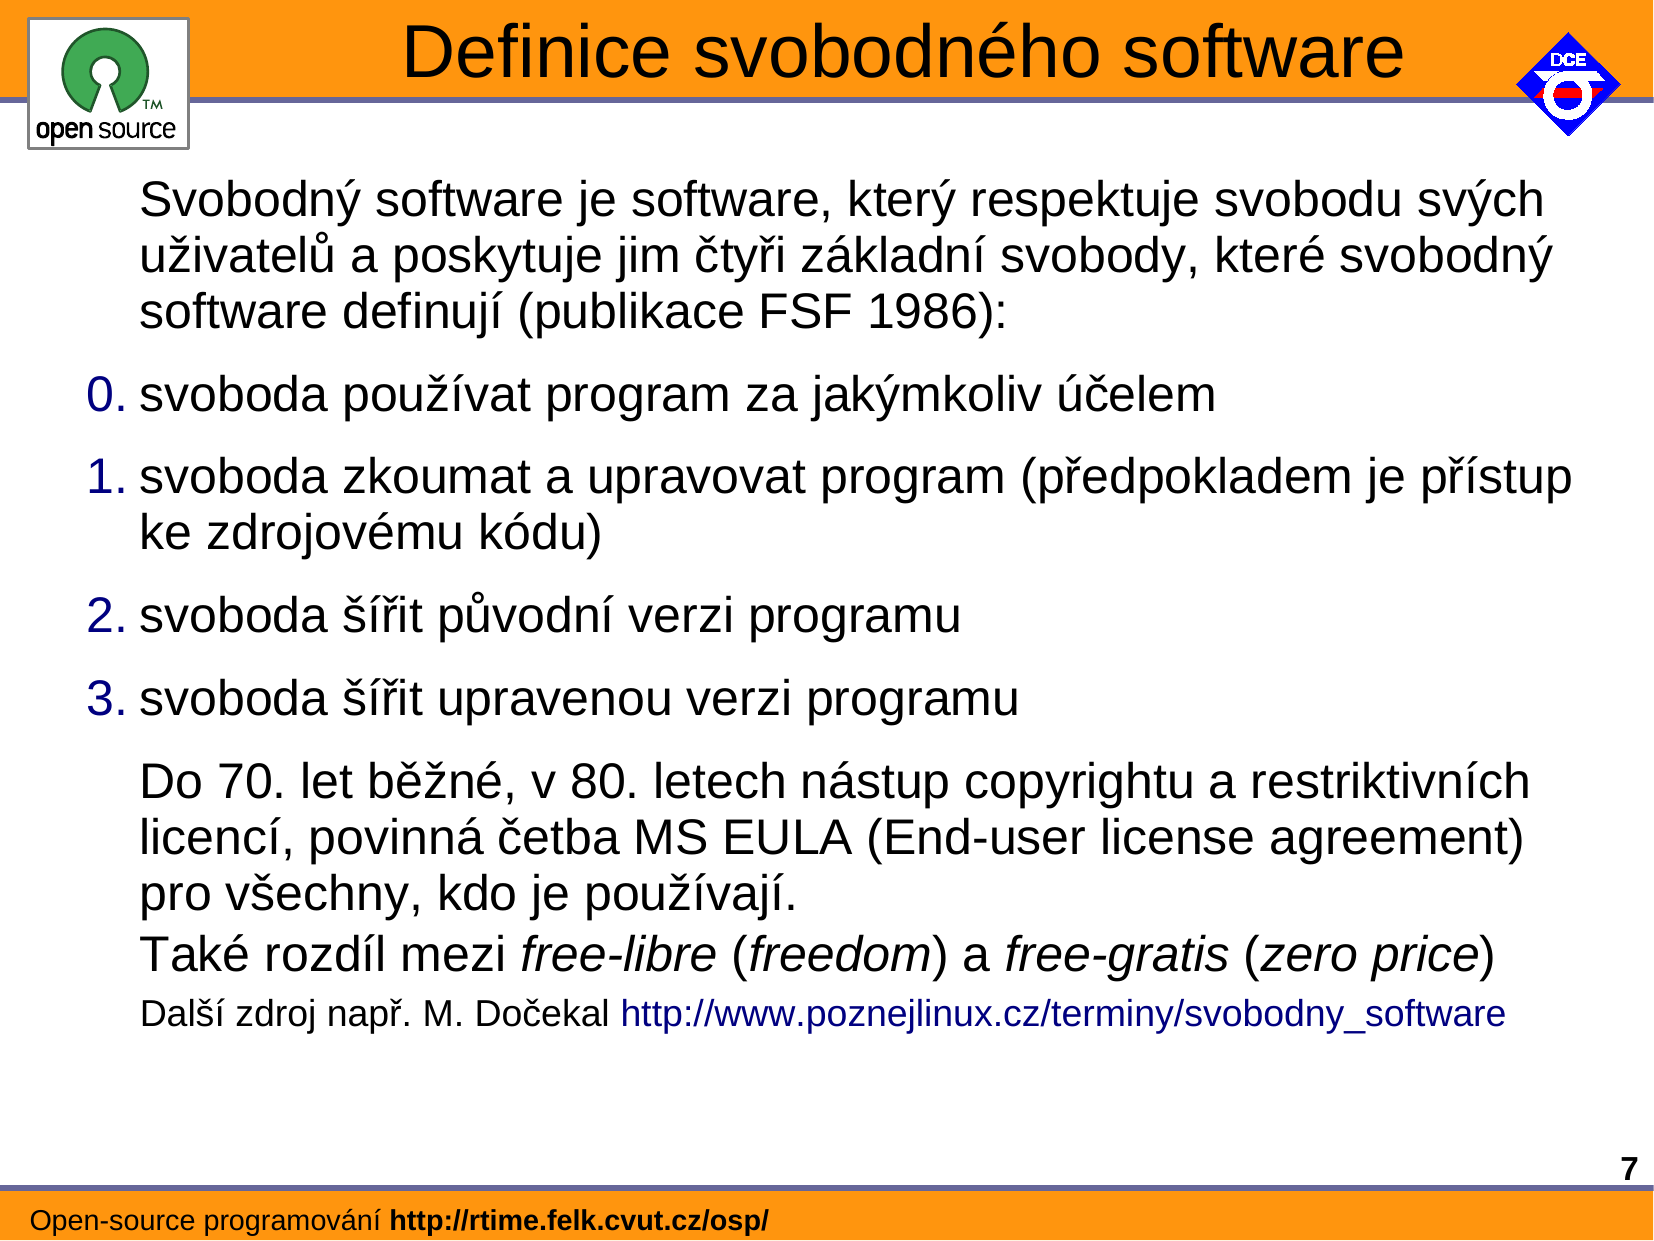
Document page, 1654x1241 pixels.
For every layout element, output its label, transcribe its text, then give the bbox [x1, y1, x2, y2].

list Svobodný software je software, který respektuje svobodu svých uživatelů a poskytuje jim čtyři základní svobody, které svobodný software definují (publikace FSF 1986): svoboda používat program za jakýmkoliv účelem svoboda zkoumat a upravovat program (předpokladem je přístup ke zdrojovému kódu) svoboda šířit původní verzi programu svoboda šířit upravenou verzi programu Do 70. let běžné, v 80. letech nástup copyrightu a restriktivních licencí, povinná četba MS EULA (End-user license agreement) pro všechny, kdo je používají. Také rozdíl mezi free-libre (freedom) a free-gratis (zero price) Další zdroj např. M. Dočekal http://www.poznejlinux.cz/terminy/svobodny_software [68, 171, 1592, 1150]
title Definice svobodného software [178, 4, 1631, 98]
